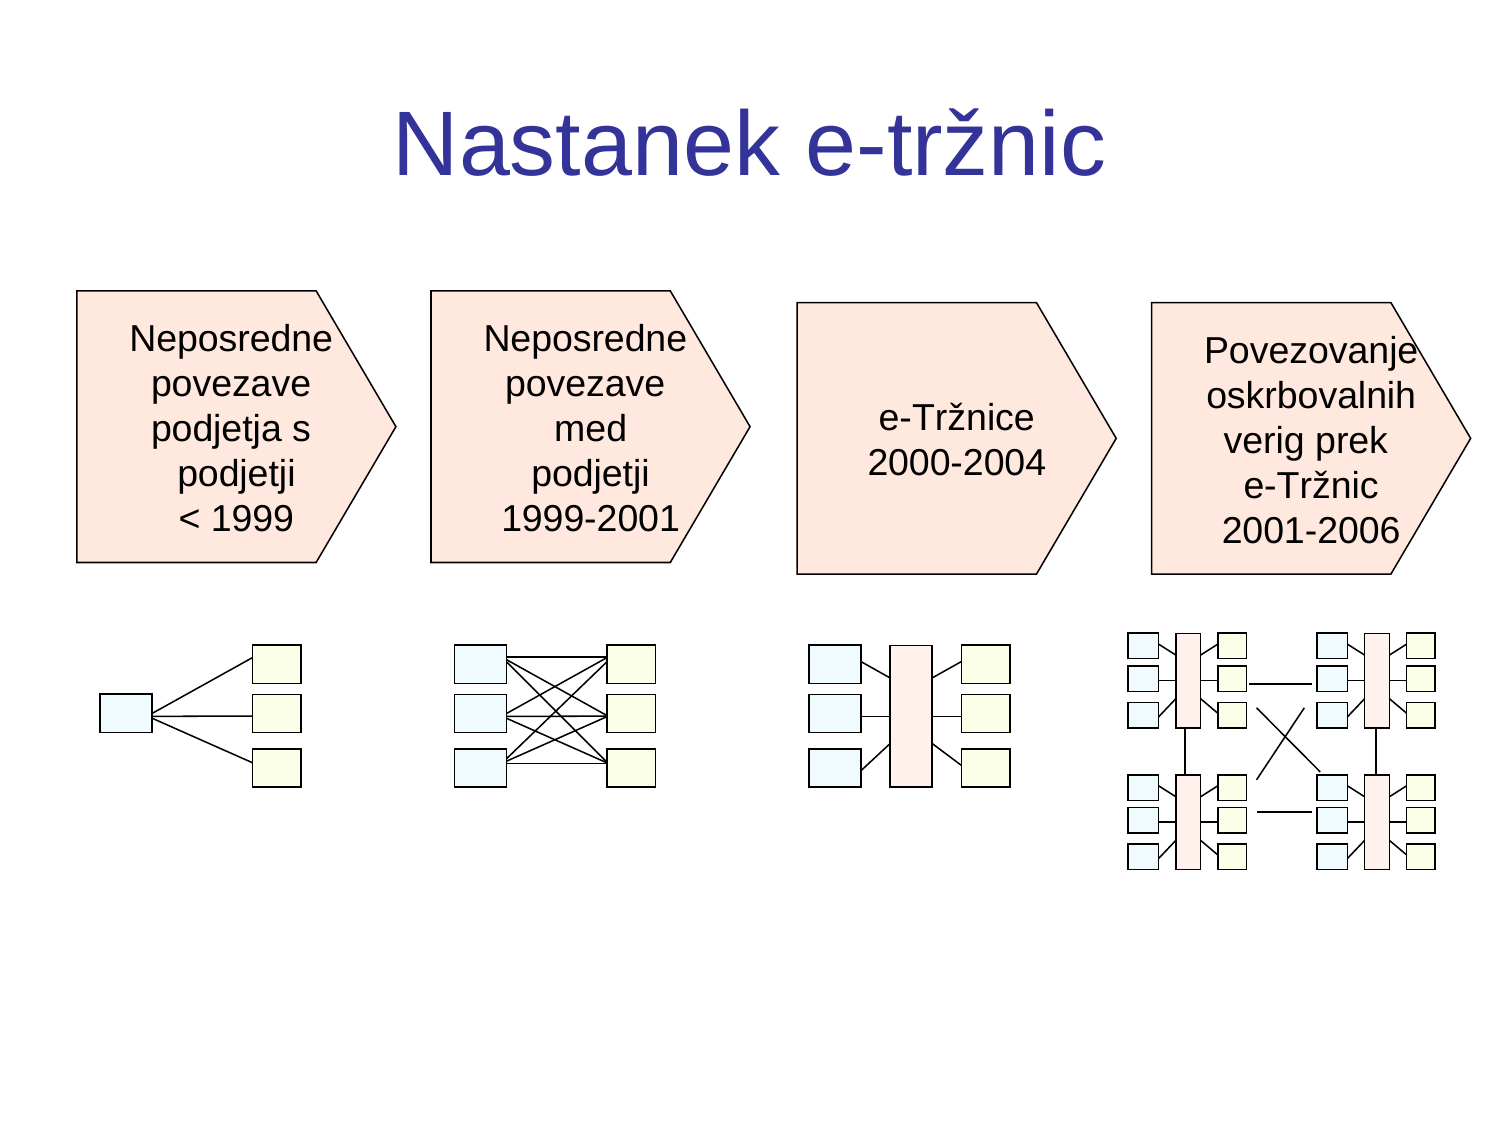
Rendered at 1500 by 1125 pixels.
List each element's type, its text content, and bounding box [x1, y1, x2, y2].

text_box [1217, 844, 1247, 870]
text_box [1128, 807, 1159, 834]
text_box [1217, 774, 1247, 801]
text_box [252, 645, 302, 684]
text_box [1128, 702, 1159, 728]
text_box [1406, 665, 1436, 692]
text_box [1364, 633, 1390, 728]
text_box [1406, 844, 1436, 870]
text_box [890, 645, 933, 788]
text_box [252, 748, 302, 788]
text_box [1316, 774, 1348, 801]
text_box Neposredne povezave podjetja s podjetji < 1999 [76, 290, 396, 563]
text_box [100, 694, 153, 733]
text_box [454, 748, 507, 788]
text_box [961, 748, 1010, 788]
text_box [454, 694, 507, 733]
text_box [1128, 844, 1159, 870]
text_box [961, 694, 1010, 733]
text_box [1406, 774, 1436, 801]
text_box [1217, 633, 1247, 659]
text_box [454, 645, 507, 684]
text_box [1316, 702, 1348, 728]
text_box e-Tržnice 2000-2004 [797, 302, 1117, 575]
text_box [809, 694, 861, 733]
text_box Neposredne povezave med podjetji 1999-2001 [430, 290, 751, 563]
text_box [1316, 633, 1348, 659]
text_box [1128, 774, 1159, 801]
text_box [1217, 702, 1247, 728]
text_box [607, 748, 656, 788]
text_box [1406, 633, 1436, 659]
text_box [1175, 633, 1201, 728]
text_box [1364, 774, 1390, 870]
text_box [607, 645, 656, 684]
text_box [252, 694, 302, 733]
text_box [607, 694, 656, 733]
text_box [809, 645, 861, 684]
text_box [1316, 844, 1348, 870]
text_box [1406, 807, 1436, 834]
text_box [1316, 665, 1348, 692]
text_box [961, 645, 1010, 684]
text_box [1217, 807, 1247, 834]
text_box [1217, 665, 1247, 692]
text_box [809, 748, 861, 788]
text_box [1316, 807, 1348, 834]
text_box [1128, 633, 1159, 659]
text_box [1128, 665, 1159, 692]
text_box Povezovanje oskrbovalnih verig prek e-Tržnic 2001-2006 [1151, 302, 1471, 575]
title Nastanek e-tržnic [75, 45, 1426, 233]
text_box [1175, 774, 1201, 870]
text_box [1406, 702, 1436, 728]
